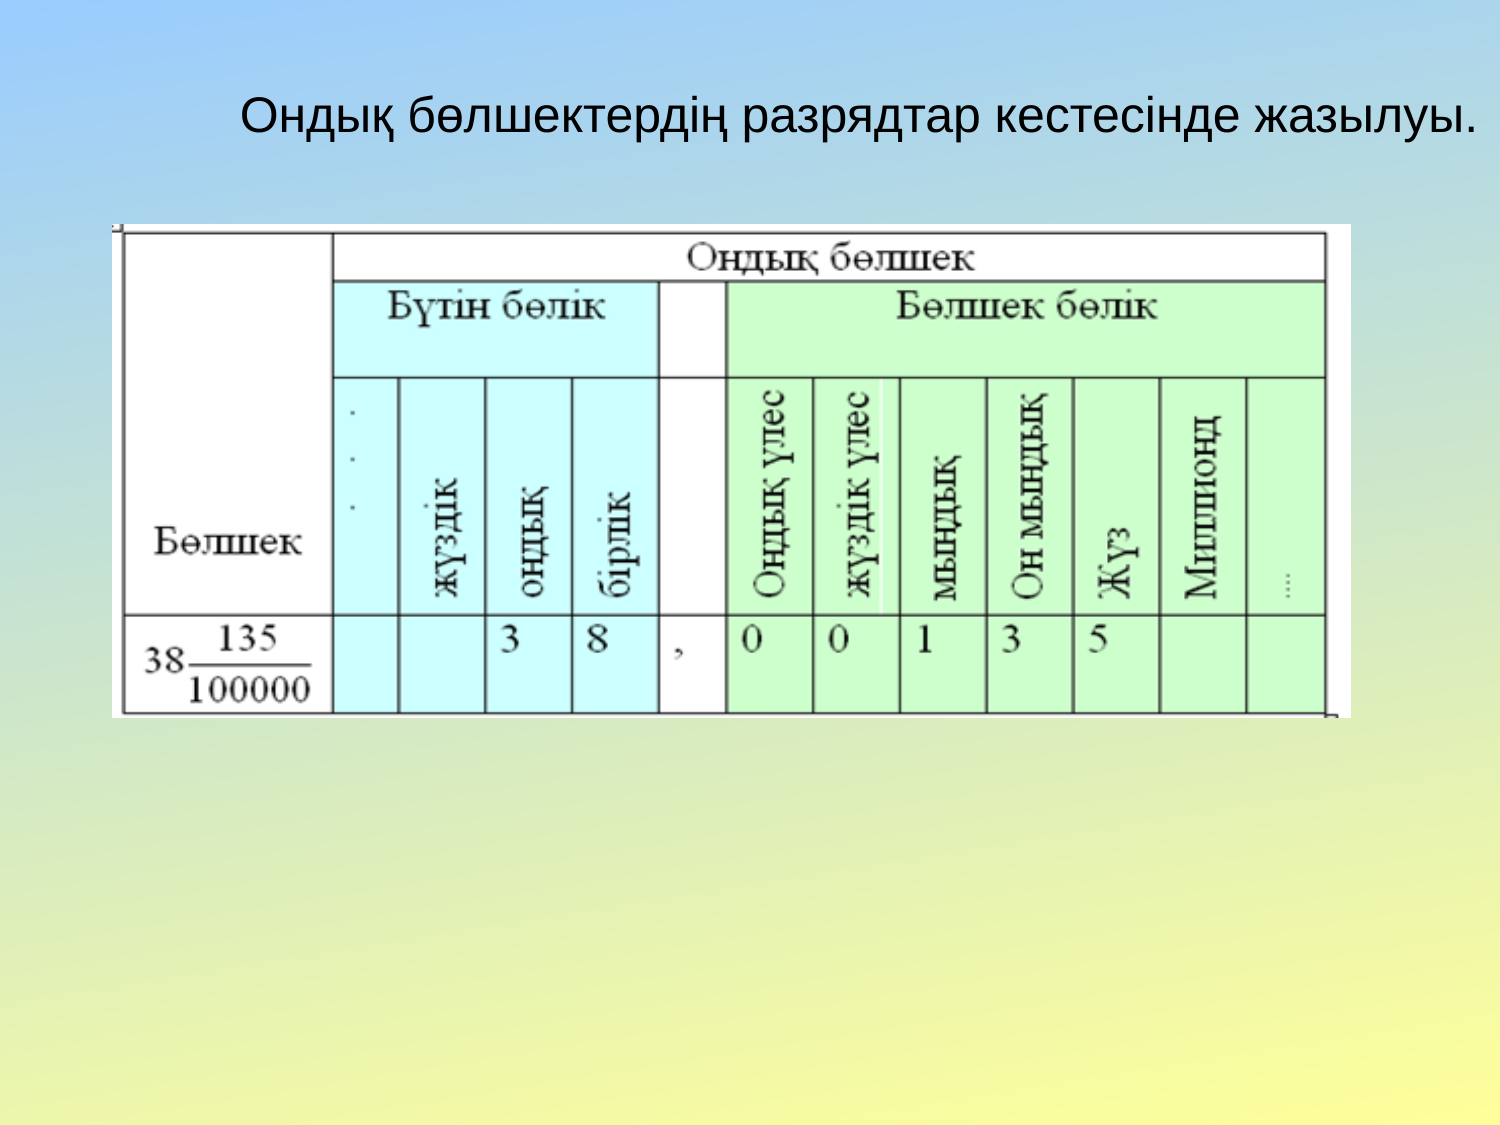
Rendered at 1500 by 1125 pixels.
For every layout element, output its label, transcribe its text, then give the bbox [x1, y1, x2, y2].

picture [112, 224, 1351, 718]
text_box Ондық бөлшектердің разрядтар кестесінде жазылуы. [225, 75, 1276, 210]
